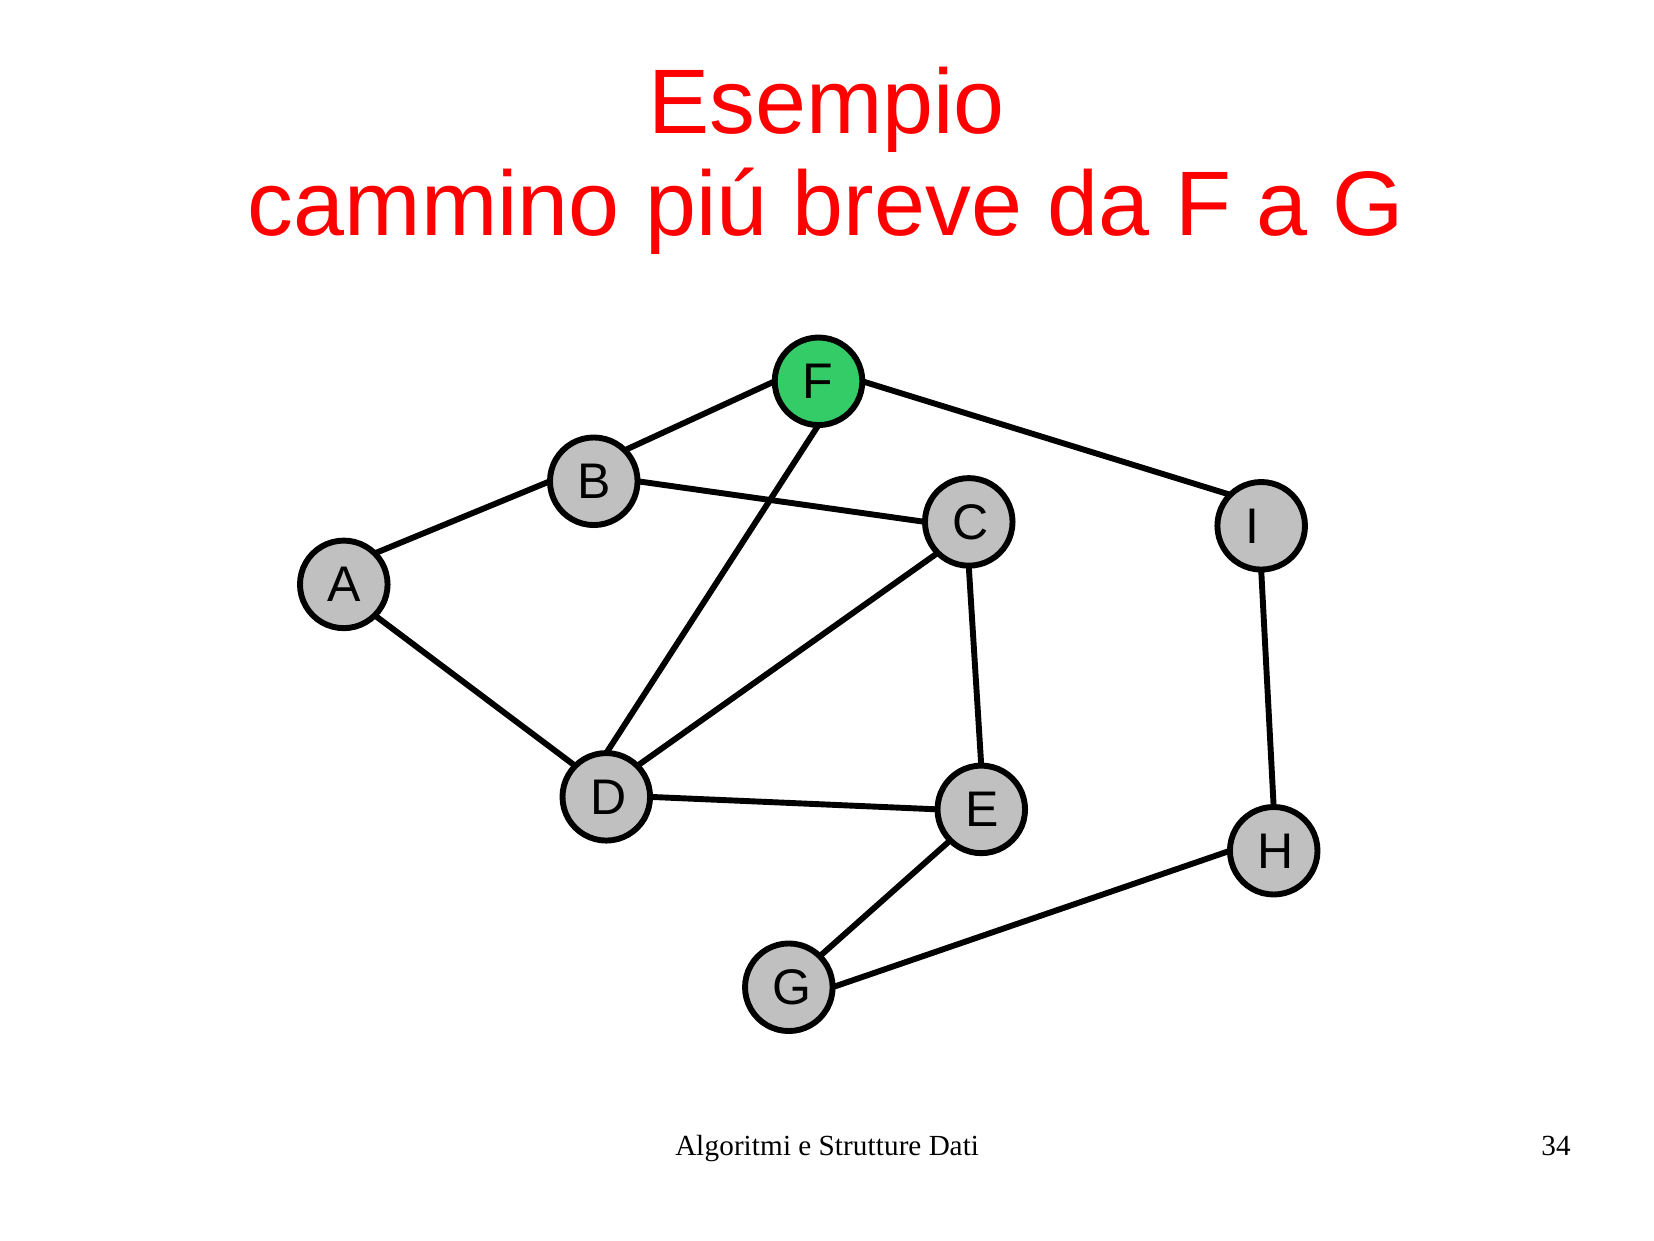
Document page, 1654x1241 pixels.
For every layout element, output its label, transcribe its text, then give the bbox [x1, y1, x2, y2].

text_box I [1217, 482, 1306, 570]
text_box D [562, 753, 650, 841]
text_box A [300, 540, 388, 629]
text_box E [937, 765, 1026, 854]
title Esempio cammino piú breve da F a G [82, 49, 1571, 257]
text_box B [550, 437, 638, 526]
text_box G [745, 943, 833, 1032]
text_box F [774, 337, 863, 425]
text_box C [925, 478, 1013, 566]
text_box H [1230, 807, 1318, 895]
